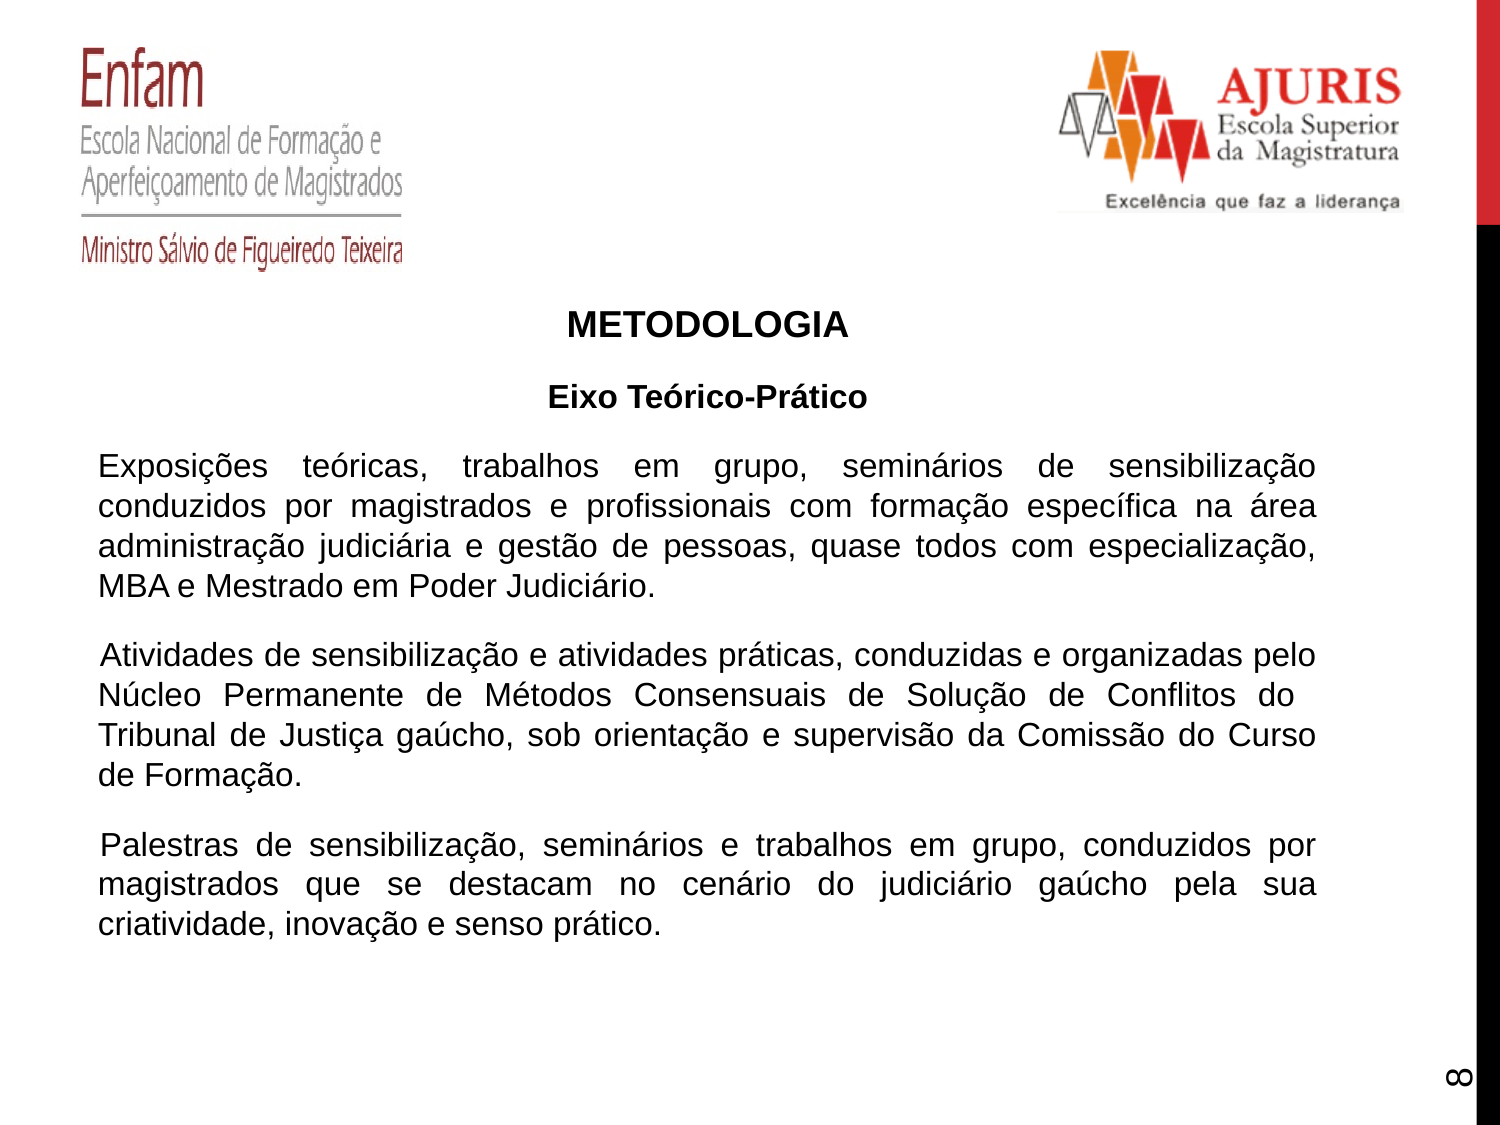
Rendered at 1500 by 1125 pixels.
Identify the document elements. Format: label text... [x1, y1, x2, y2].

picture [1057, 49, 1404, 213]
slide_number <número> [1427, 887, 1488, 1104]
picture [79, 47, 402, 272]
list METODOLOGIA Eixo Teórico-Prático Exposições teóricas, trabalhos em grupo, seminários de sensibilização conduzidos por magistrados e profissionais com formação específica na área administração judiciária e gestão de pessoas, quase todos com especialização, MBA e Mestrado em Poder Judiciário. Atividades de sensibilização e atividades práticas, conduzidas e organizadas pelo Núcleo Permanente de Métodos Consensuais de Solução de Conflitos do Tribunal de Justiça gaúcho, sob orientação e supervisão da Comissão do Curso de Formação. Palestras de sensibilização, seminários e trabalhos em grupo, conduzidos por magistrados que se destacam no cenário do judiciário gaúcho pela sua criatividade, inovação e senso prático. [83, 292, 1334, 1011]
